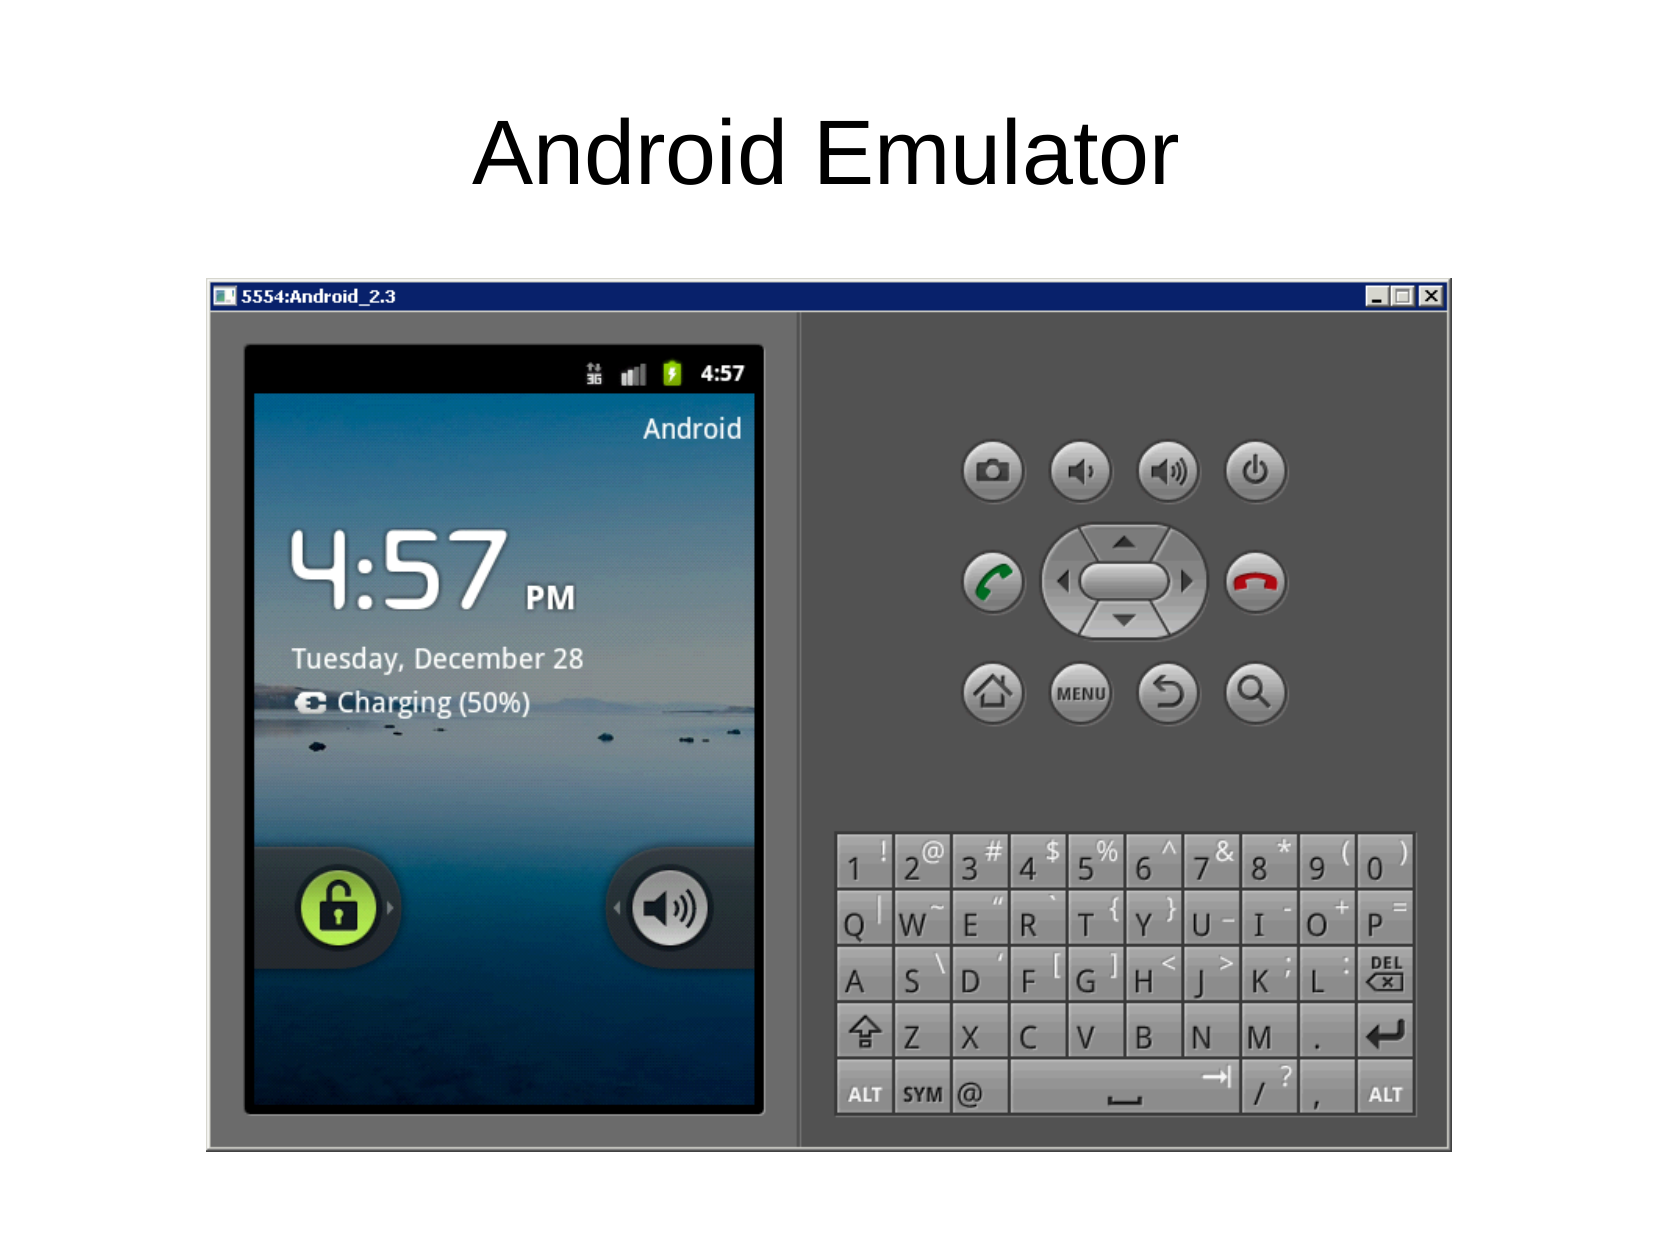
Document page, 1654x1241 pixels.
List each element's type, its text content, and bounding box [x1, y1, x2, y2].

picture [206, 278, 1452, 1152]
title Android Emulator [82, 49, 1571, 257]
